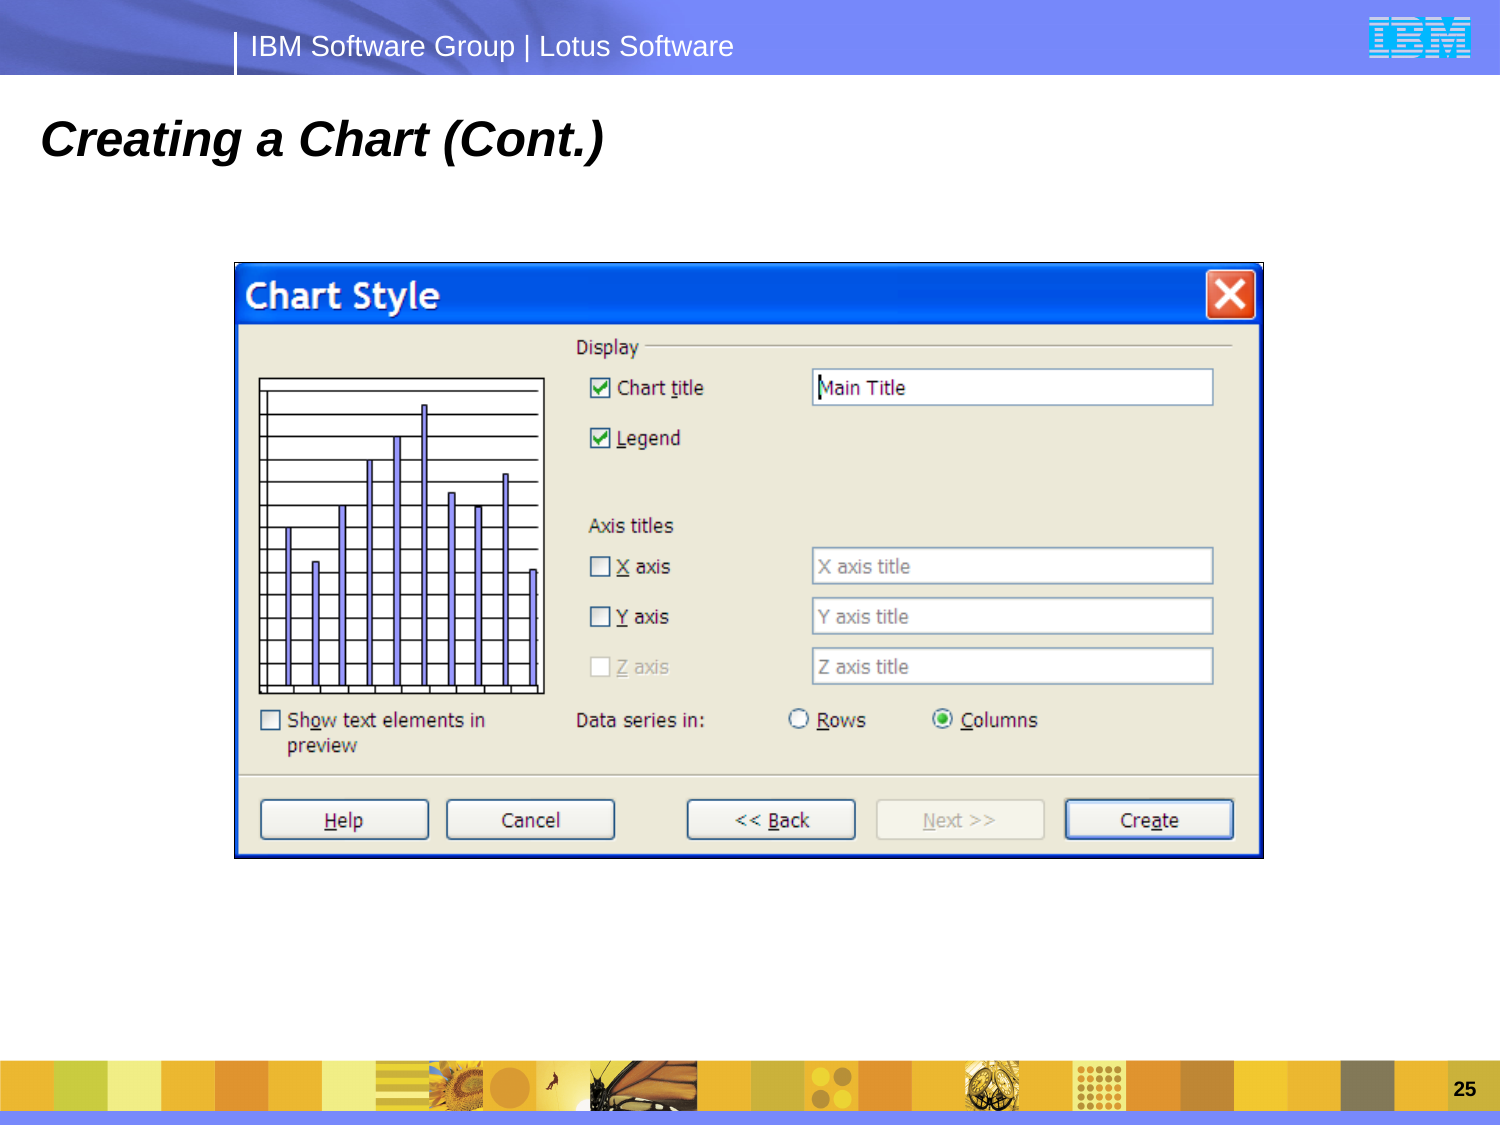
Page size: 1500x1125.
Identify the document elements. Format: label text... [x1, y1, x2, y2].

picture [0, 0, 1500, 75]
picture [0, 1060, 1500, 1111]
picture [234, 262, 1264, 859]
title Creating a Chart (Cont.) [25, 106, 1378, 189]
